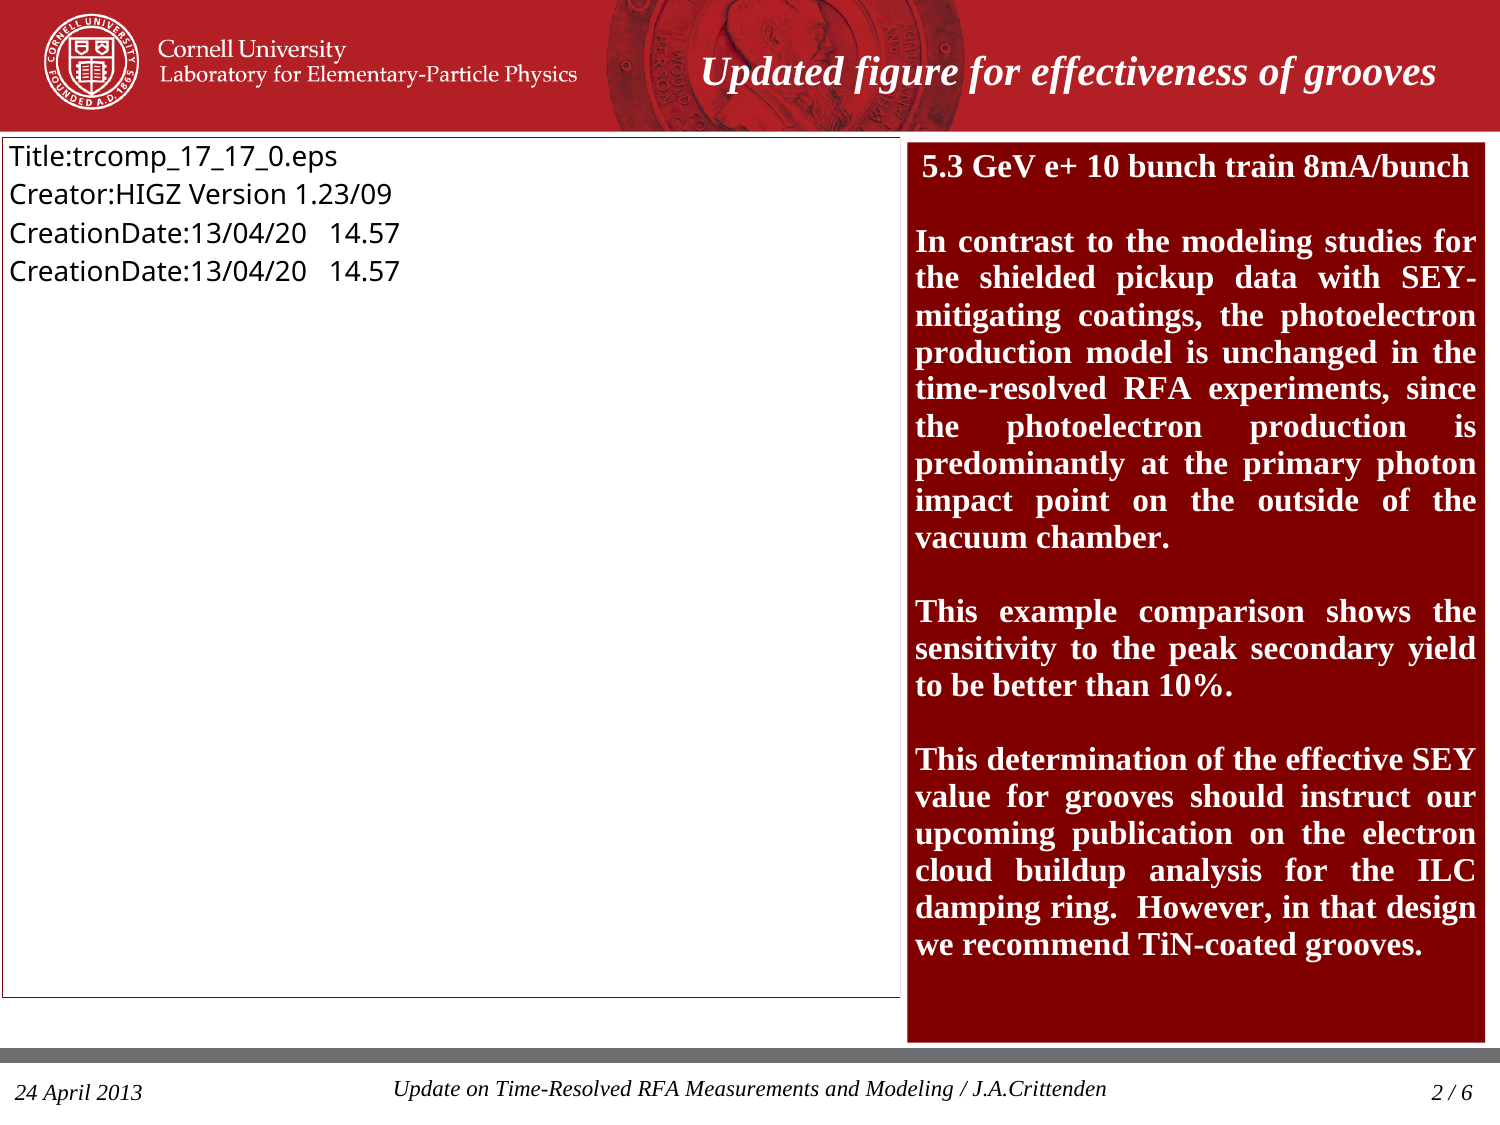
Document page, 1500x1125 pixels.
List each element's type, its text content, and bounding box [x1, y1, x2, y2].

picture [0, 0, 1500, 132]
text_box 5.3 GeV e+ 10 bunch train 8mA/bunch In contrast to the modeling studies for the shielded pickup data with SEY-mitigating coatings, the photoelectron production model is unchanged in the time-resolved RFA experiments, since the photoelectron production is predominantly at the primary photon impact point on the outside of the vacuum chamber. This example comparison shows the sensitivity to the peak secondary yield to be better than 10%. This determination of the effective SEY value for grooves should instruct our upcoming publication on the electron cloud buildup analysis for the ILC damping ring. However, in that design we recommend TiN-coated grooves. [907, 142, 1486, 1043]
picture [0, 135, 901, 998]
title Updated figure for effectiveness of grooves [637, 7, 1500, 136]
